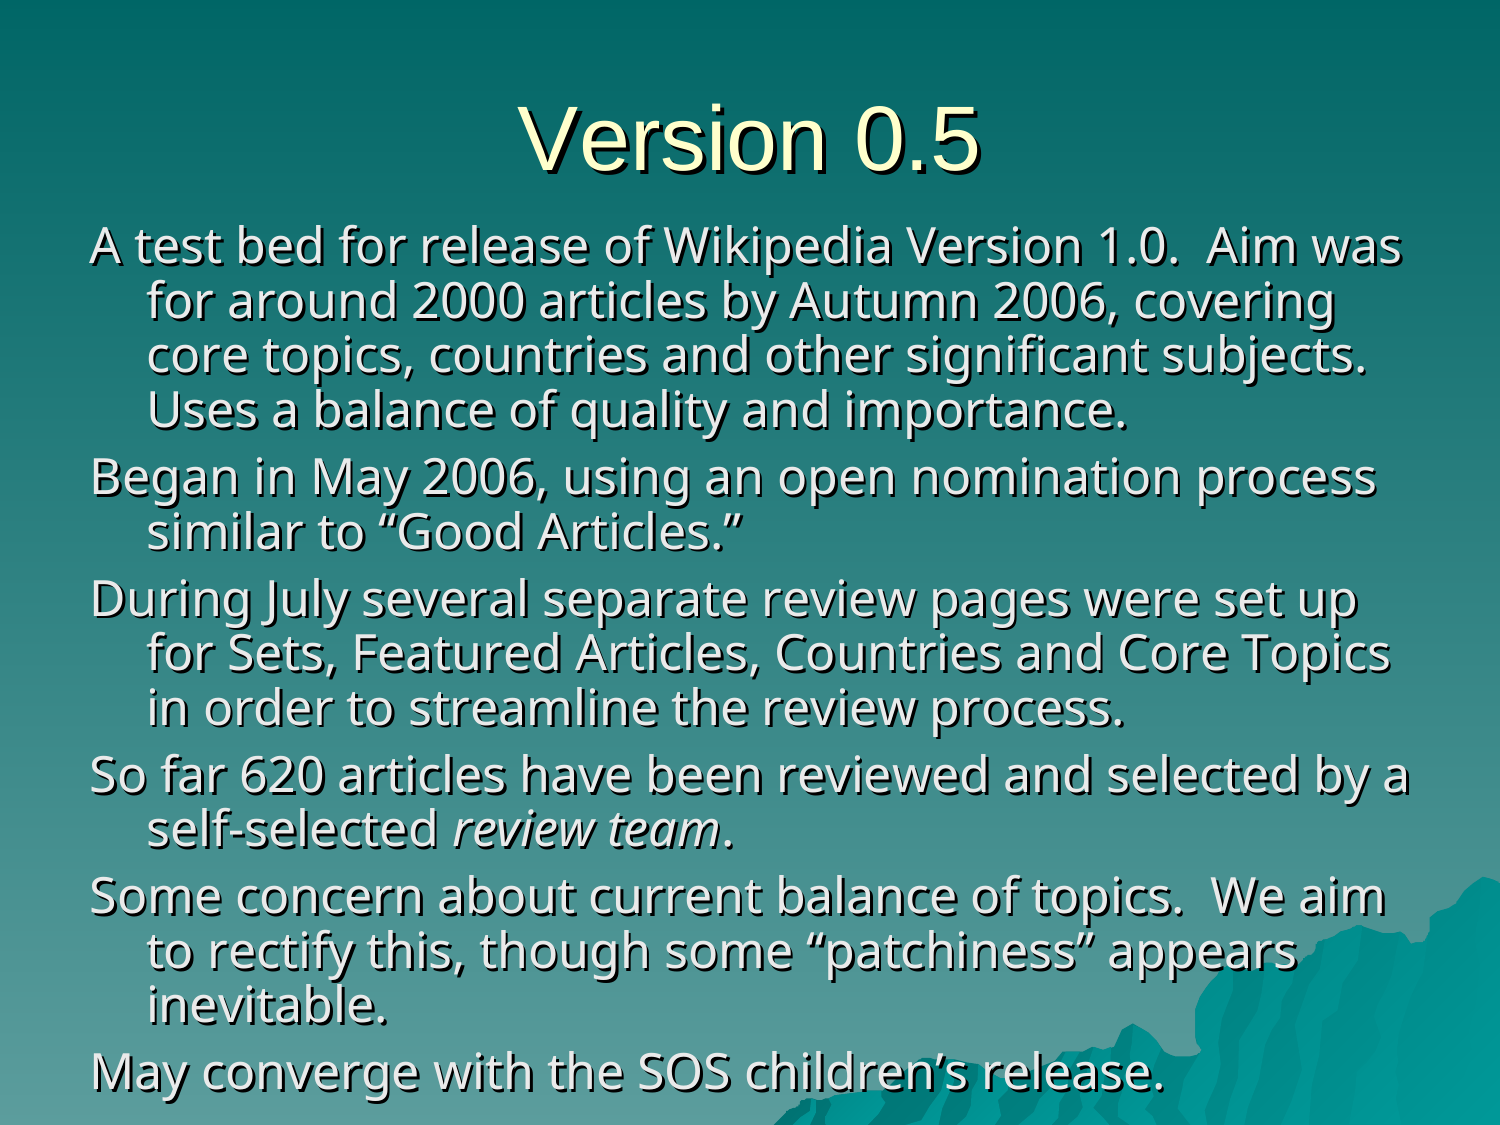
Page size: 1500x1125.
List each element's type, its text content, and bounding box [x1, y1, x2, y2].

list A test bed for release of Wikipedia Version 1.0. Aim was for around 2000 articles by Autumn 2006, covering core topics, countries and other significant subjects. Uses a balance of quality and importance. Began in May 2006, using an open nomination process similar to “Good Articles.” During July several separate review pages were set up for Sets, Featured Articles, Countries and Core Topics in order to streamline the review process. So far 620 articles have been reviewed and selected by a self-selected review team. Some concern about current balance of topics. We aim to rectify this, though some “patchiness” appears inevitable. May converge with the SOS children’s release. [75, 212, 1438, 1125]
title Version 0.5 [75, 45, 1426, 212]
